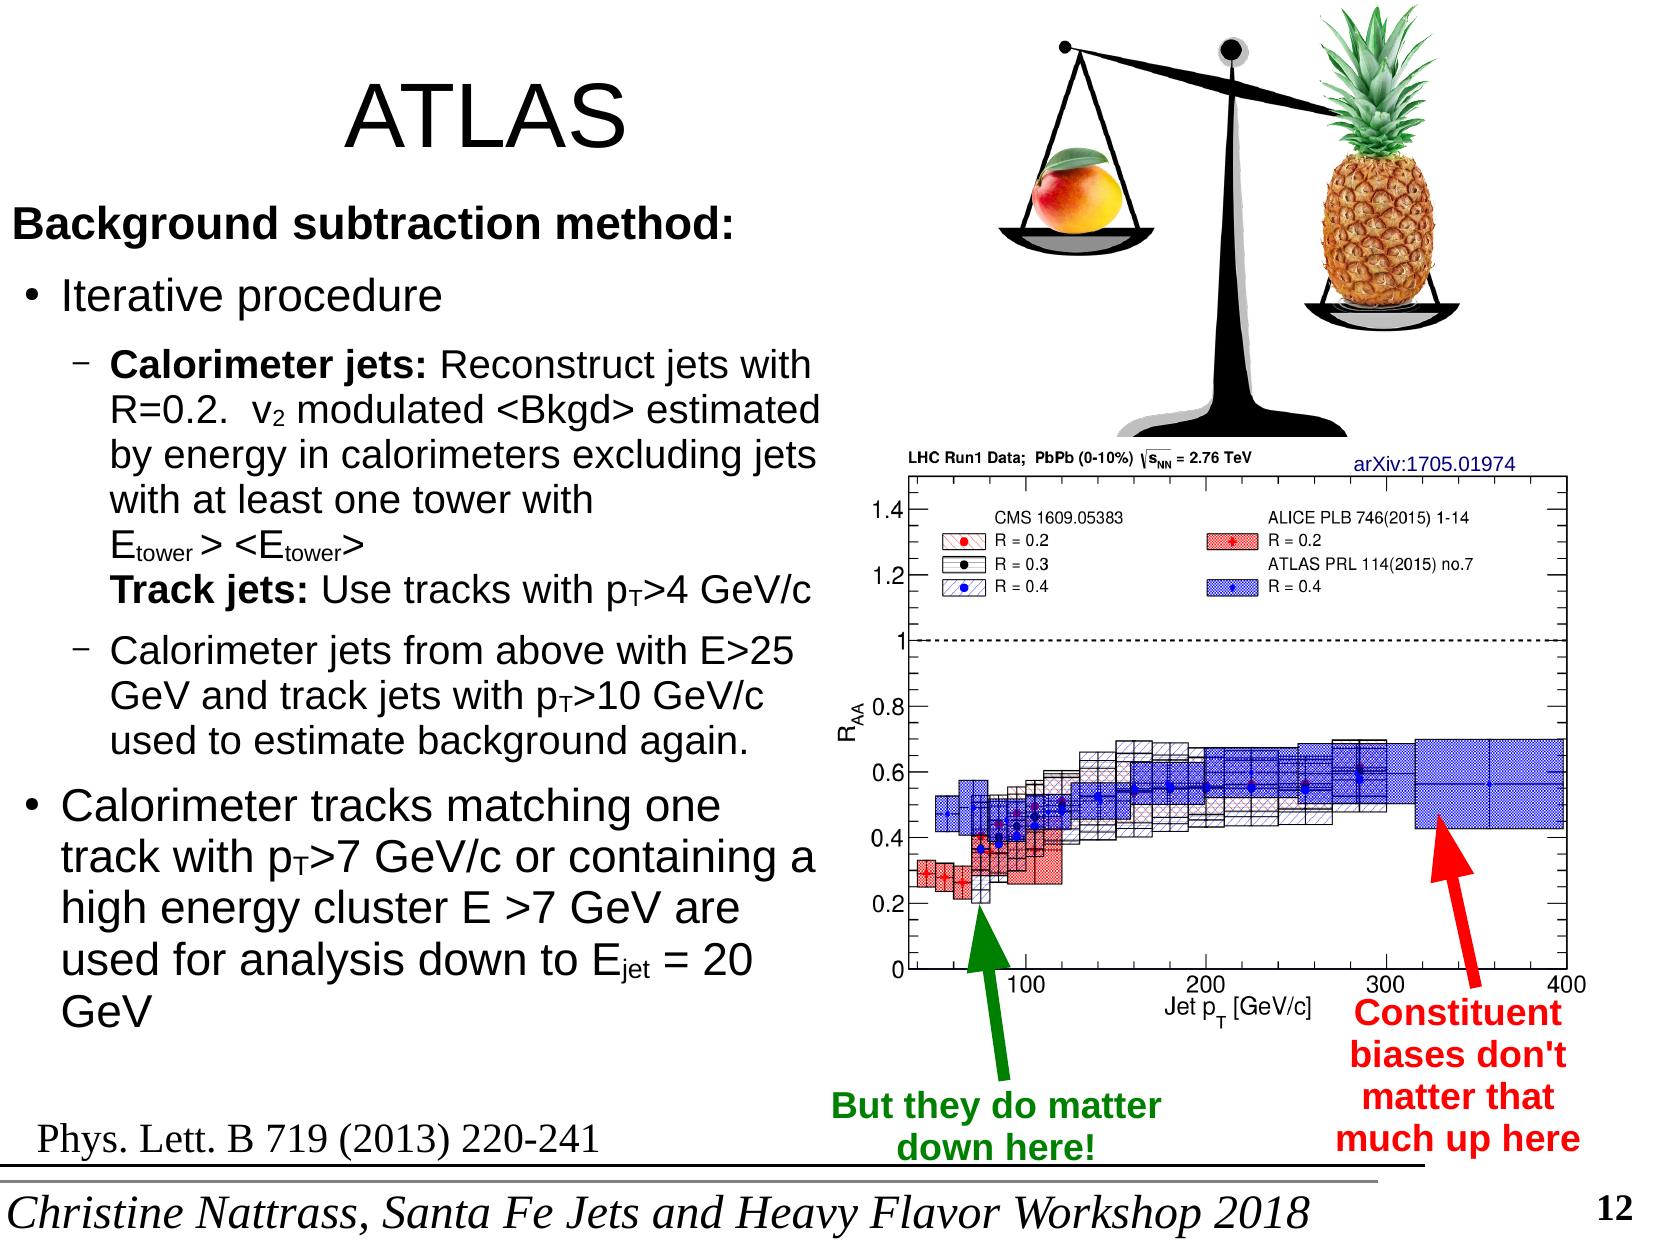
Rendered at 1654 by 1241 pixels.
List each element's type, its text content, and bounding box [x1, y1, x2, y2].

text_box But they do matter down here! [763, 1077, 1229, 1176]
title ATLAS [84, 12, 889, 220]
picture [826, 0, 1649, 1030]
list Background subtraction method: Iterative procedure Calorimeter jets: Reconstruct jets with R=0.2. v2 modulated <Bkgd> estimated by energy in calorimeters excluding jets with at least one tower with Etower > <Etower> Track jets: Use tracks with pT>4 GeV/c Calorimeter jets from above with E>25 GeV and track jets with pT>10 GeV/c used to estimate background again. Calorimeter tracks matching one track with pT>7 GeV/c or containing a high energy cluster E >7 GeV are used for analysis down to Ejet = 20 GeV [11, 198, 826, 1080]
text_box arXiv:1705.01974 [1332, 445, 1563, 507]
text_box Constituent biases don't matter that much up here [1308, 983, 1608, 1167]
text_box Phys. Lett. B 719 (2013) 220-241 [21, 1036, 758, 1241]
